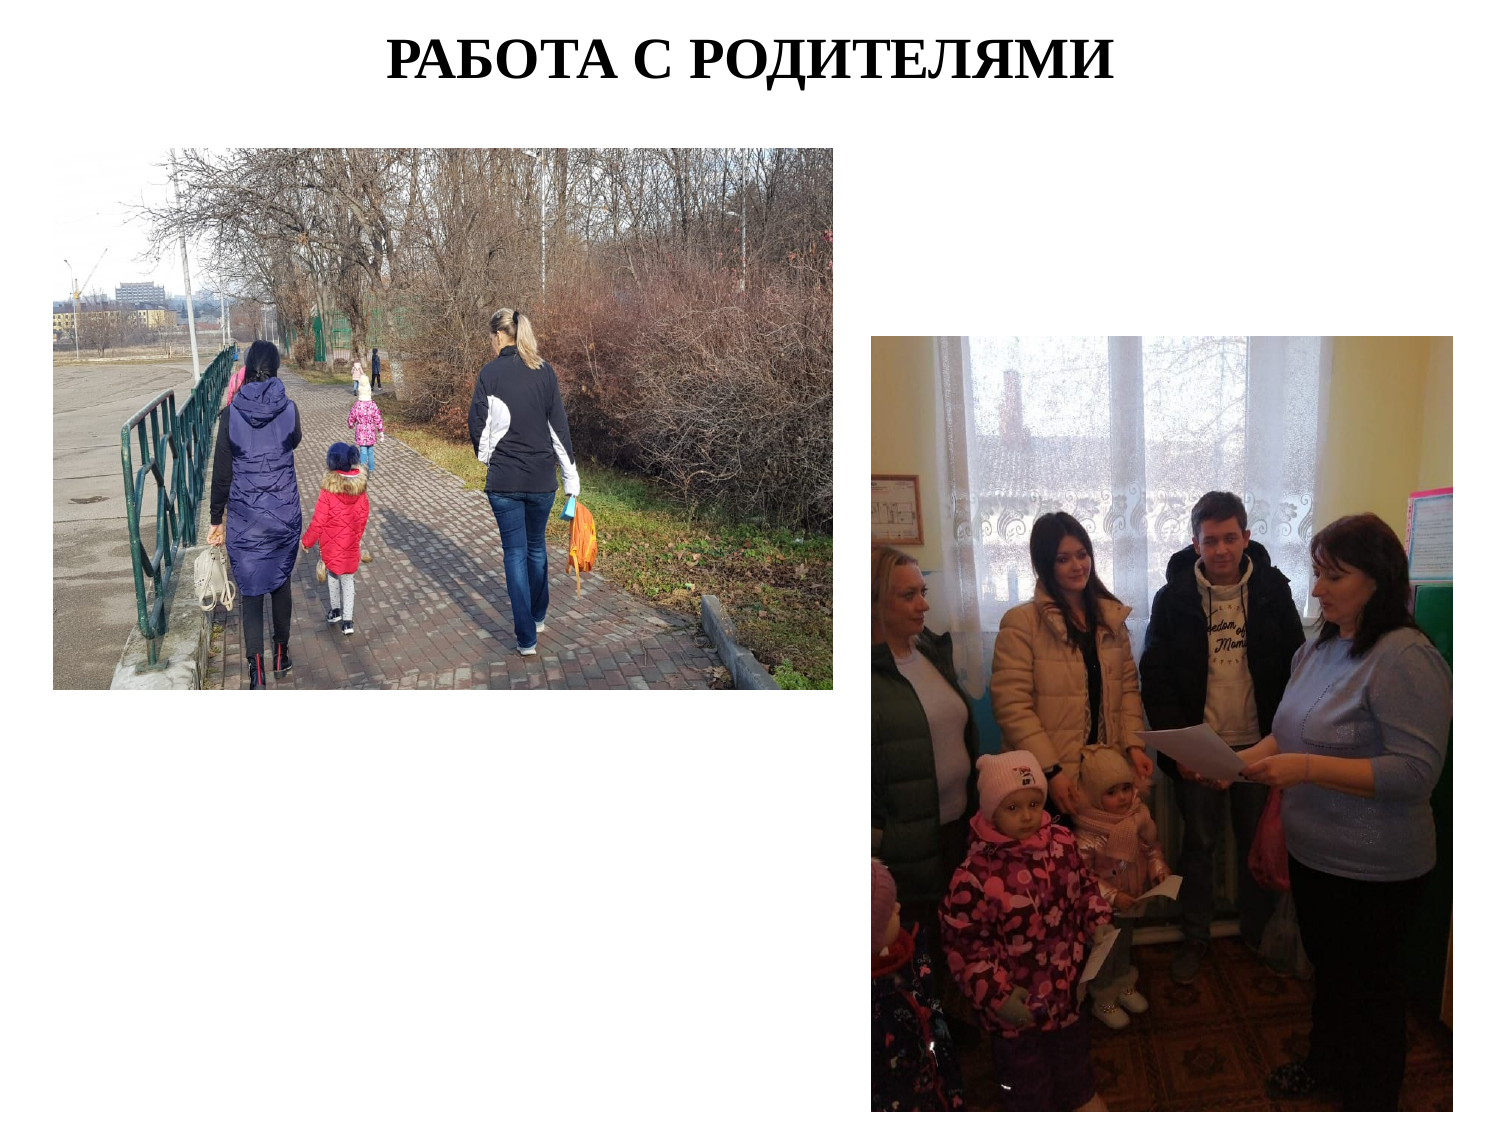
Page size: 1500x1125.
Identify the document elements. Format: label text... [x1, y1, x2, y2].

text_box РАБОТА С РОДИТЕЛЯМИ [0, 19, 1500, 99]
picture [53, 148, 833, 690]
picture [871, 336, 1453, 1112]
